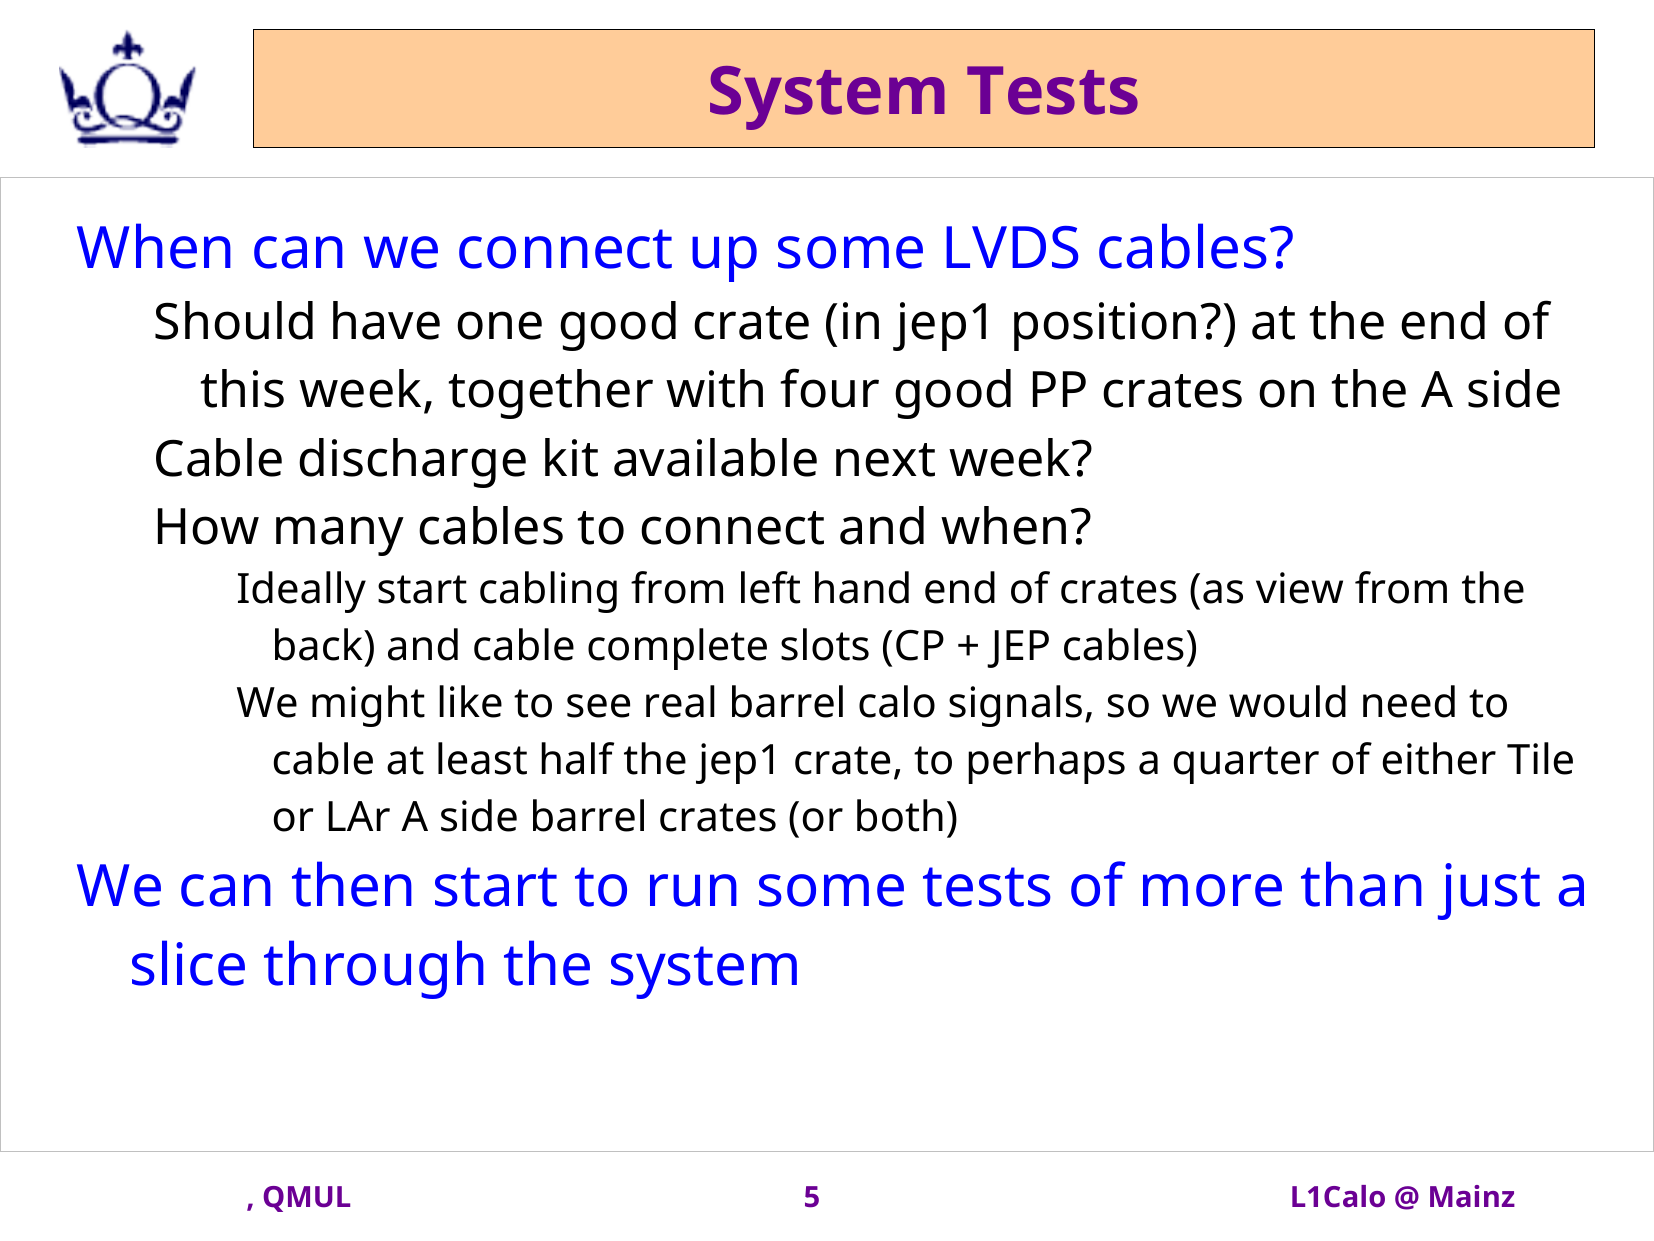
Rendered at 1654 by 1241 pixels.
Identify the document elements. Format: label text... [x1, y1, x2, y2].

title System Tests [253, 29, 1595, 148]
picture [59, 29, 200, 148]
list When can we connect up some LVDS cables? Should have one good crate (in jep1 position?) at the end of this week, together with four good PP crates on the A side Cable discharge kit available next week? How many cables to connect and when? Ideally start cabling from left hand end of crates (as view from the back) and cable complete slots (CP + JEP cables) We might like to see real barrel calo signals, so we would need to cable at least half the jep1 crate, to perhaps a quarter of either Tile or LAr A side barrel crates (or both) We can then start to run some tests of more than just a slice through the system [59, 206, 1603, 1127]
